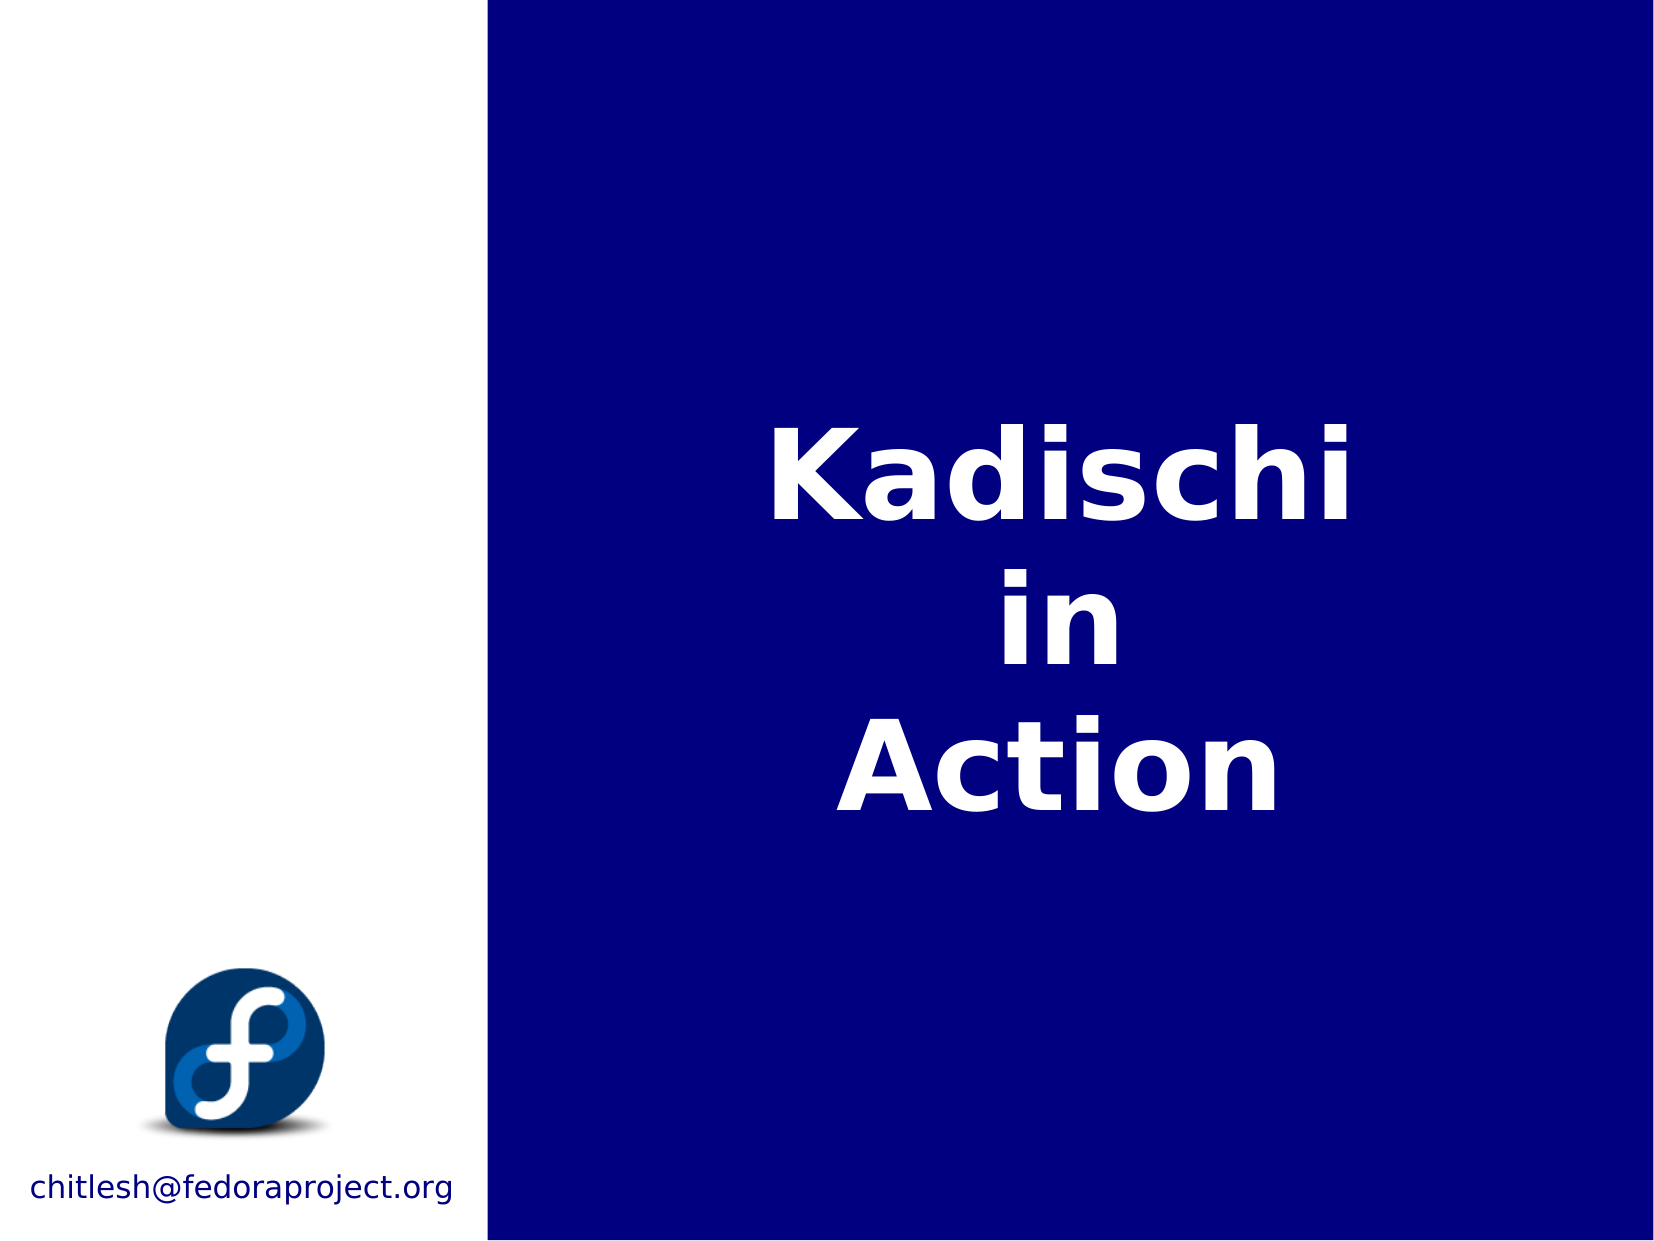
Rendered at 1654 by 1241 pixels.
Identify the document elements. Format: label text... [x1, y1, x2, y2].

text_box Kadischi in Action [748, 395, 1361, 848]
picture [132, 967, 339, 1141]
